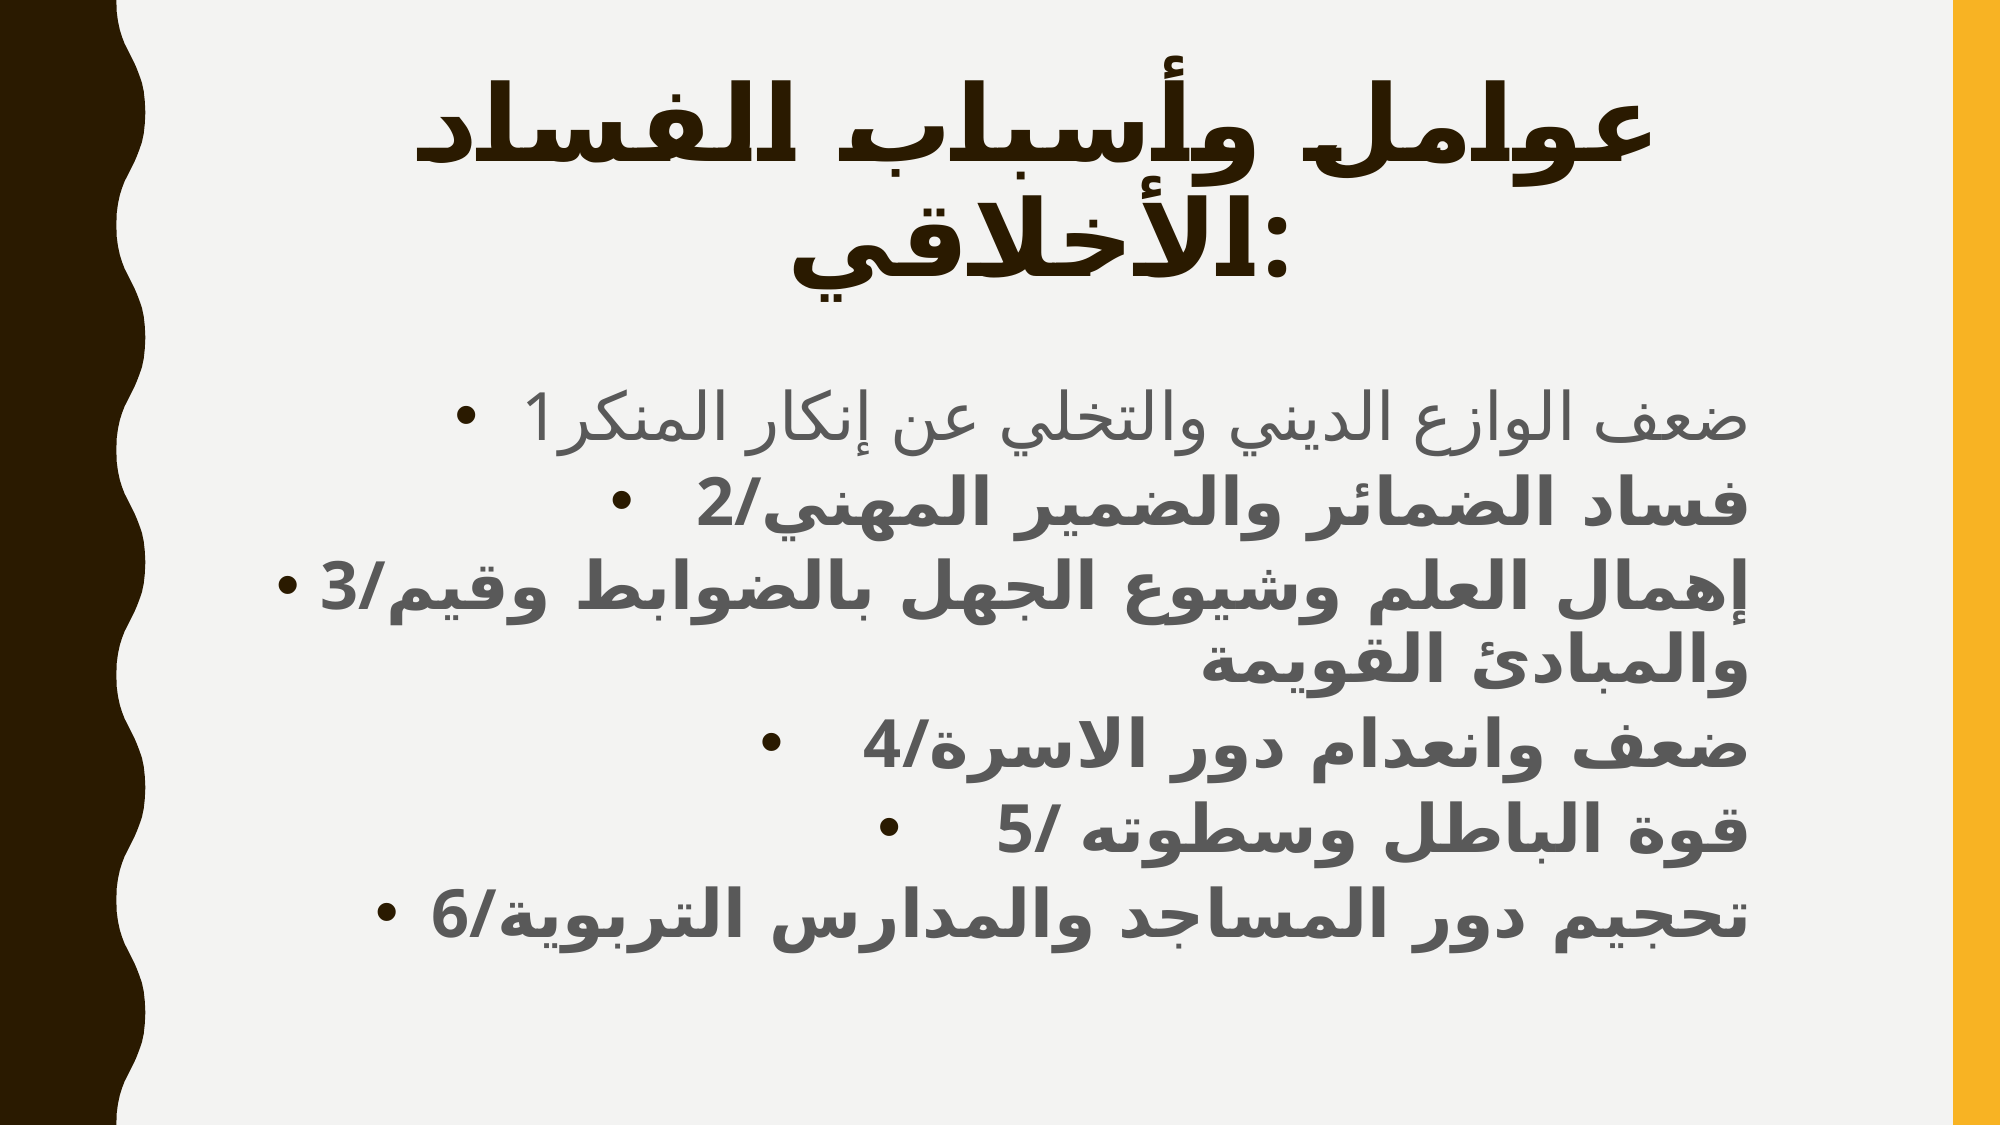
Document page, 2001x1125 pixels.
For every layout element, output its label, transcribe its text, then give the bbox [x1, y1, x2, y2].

list 1ضعف الوازع الديني والتخلي عن إنكار المنكر 2/فساد الضمائر والضمير المهني 3/إهمال العلم وشيوع الجهل بالضوابط وقيم والمبادئ القويمة 4/ضعف وانعدام دور الاسرة 5/ قوة الباطل وسطوته 6/تحجيم دور المساجد والمدارس التربوية [205, 375, 1876, 965]
title عوامل وأسباب الفساد الأخلاقي: [205, 62, 1876, 308]
